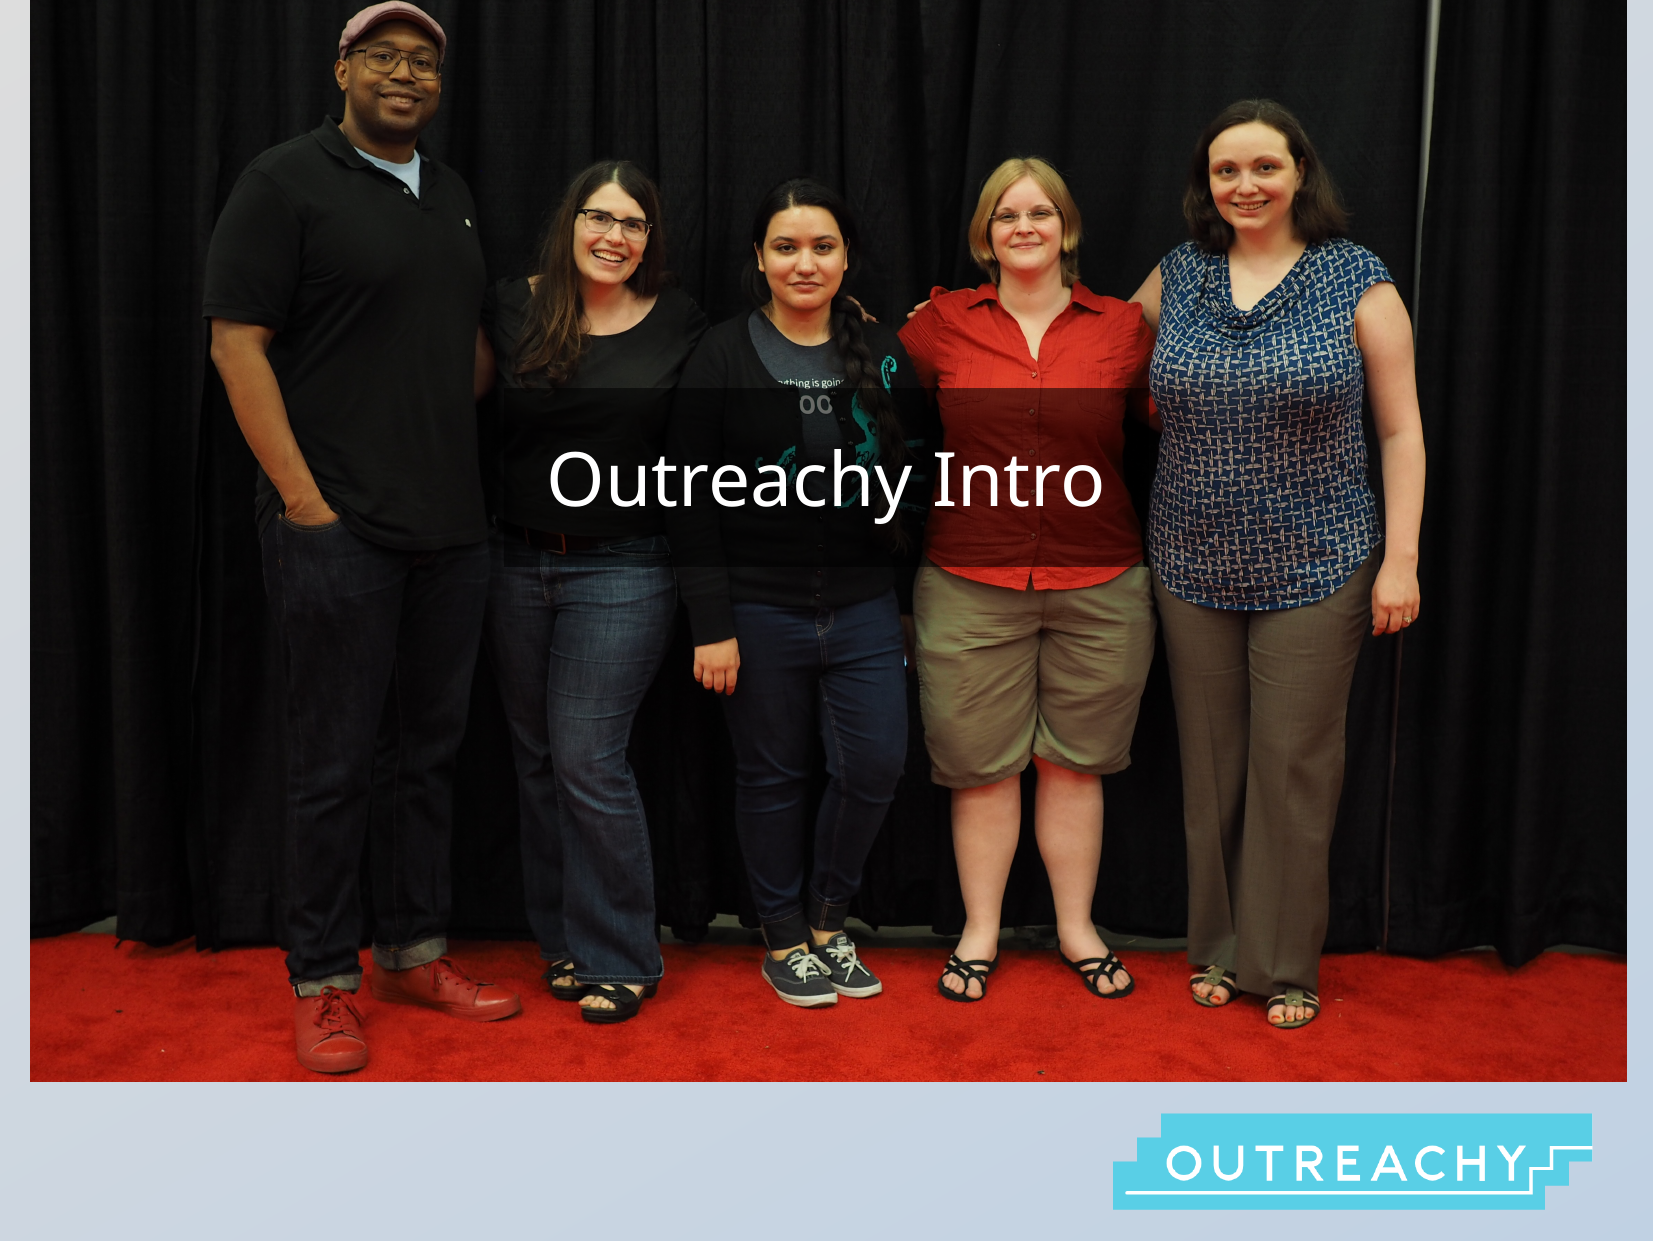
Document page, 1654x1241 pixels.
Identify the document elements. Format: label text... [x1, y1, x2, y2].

subtitle Outreachy Intro [503, 388, 1149, 567]
picture [1112, 1112, 1593, 1210]
picture [30, 0, 1627, 1082]
